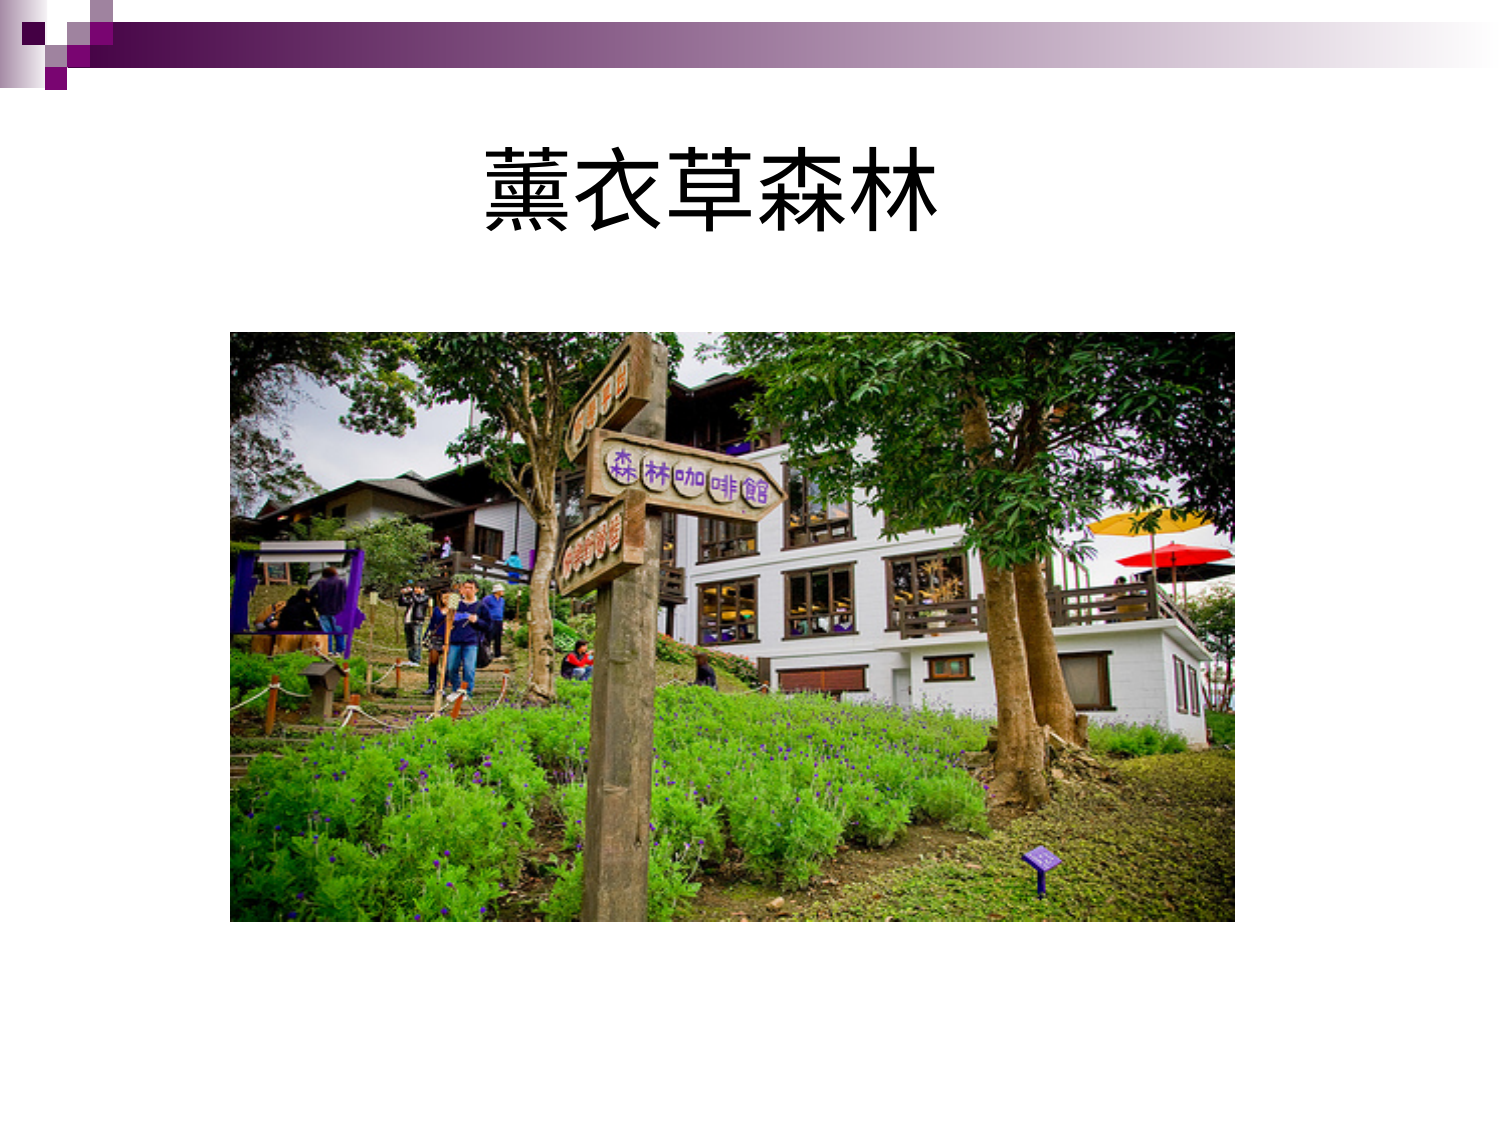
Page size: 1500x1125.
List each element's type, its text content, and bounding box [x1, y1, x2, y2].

title 薰衣草森林 [75, 75, 1426, 300]
picture [230, 332, 1235, 922]
